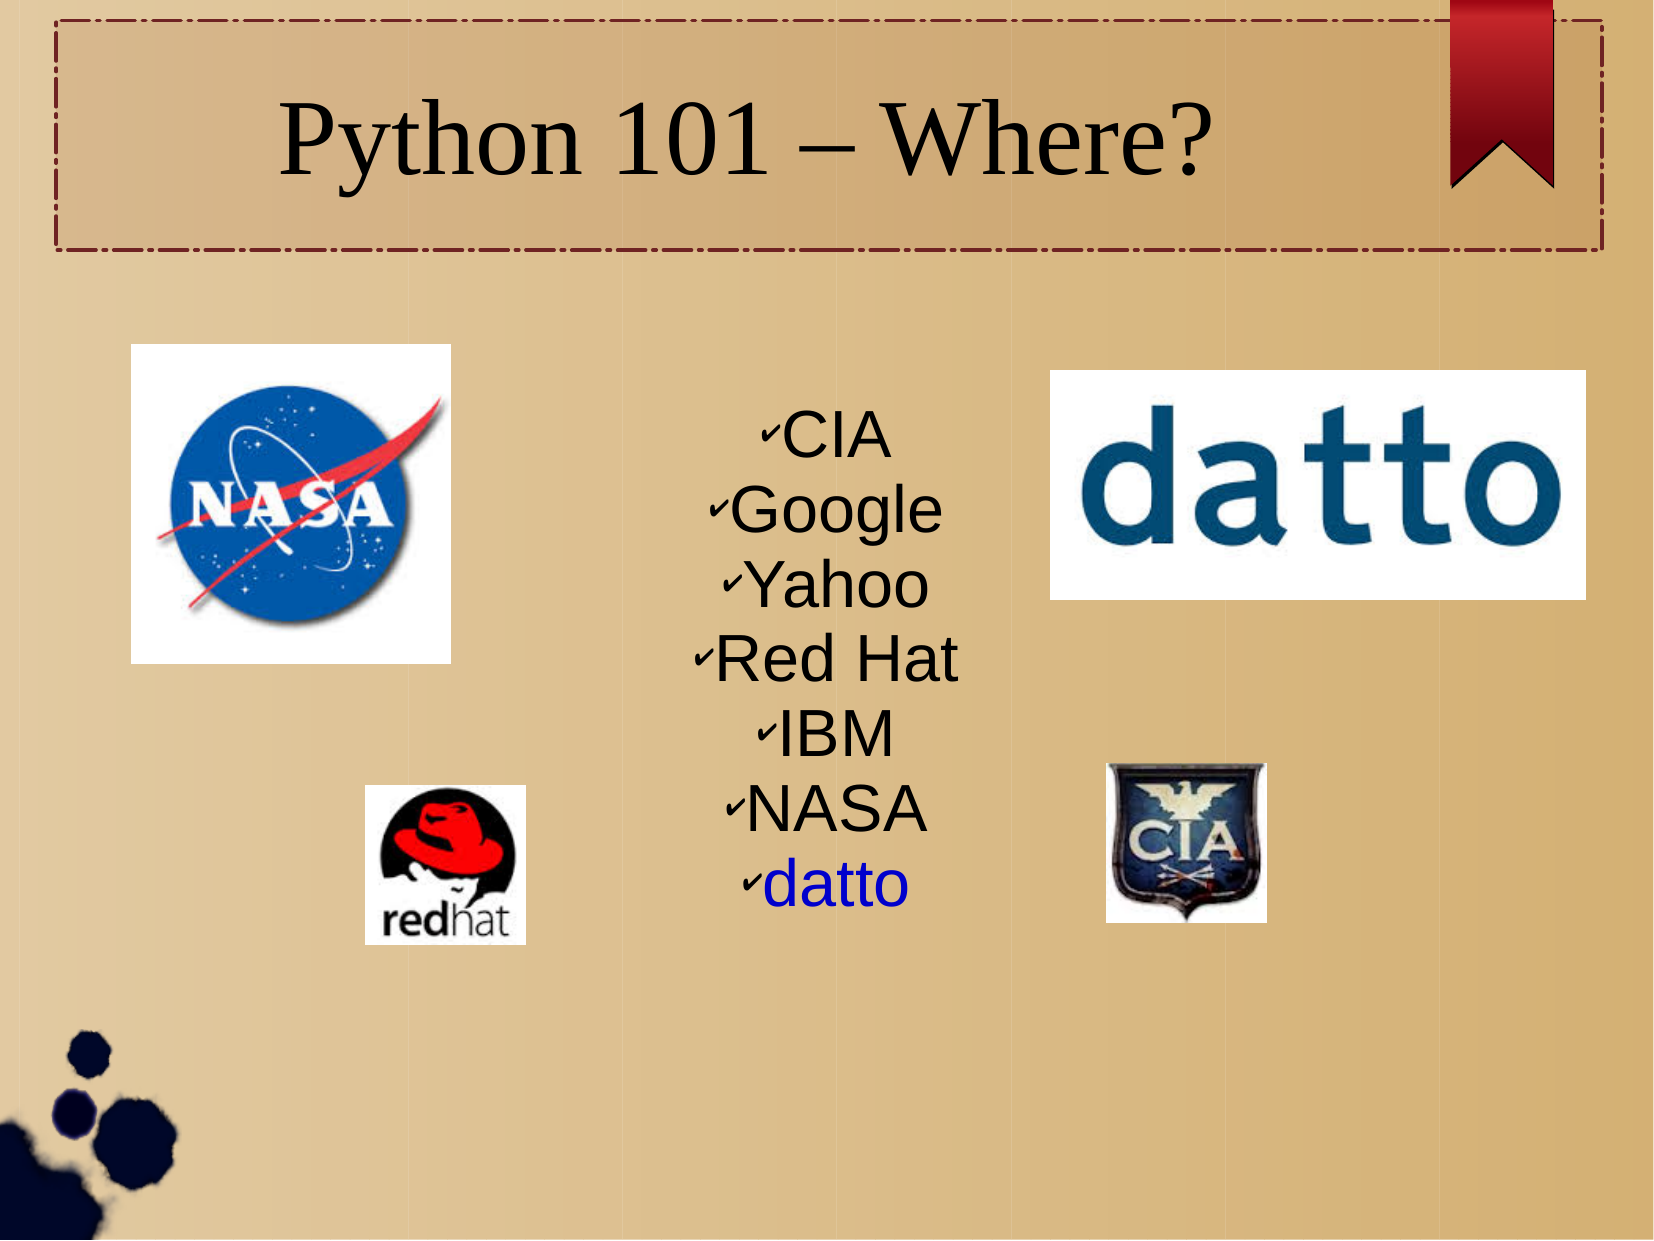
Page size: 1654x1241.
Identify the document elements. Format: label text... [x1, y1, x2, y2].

picture [1050, 370, 1586, 601]
picture [1106, 763, 1267, 923]
subtitle CIA Google Yahoo Red Hat IBM NASA datto [82, 299, 1571, 1019]
picture [365, 785, 526, 946]
picture [131, 344, 451, 664]
title Python 101 – Where? [82, 47, 1412, 229]
